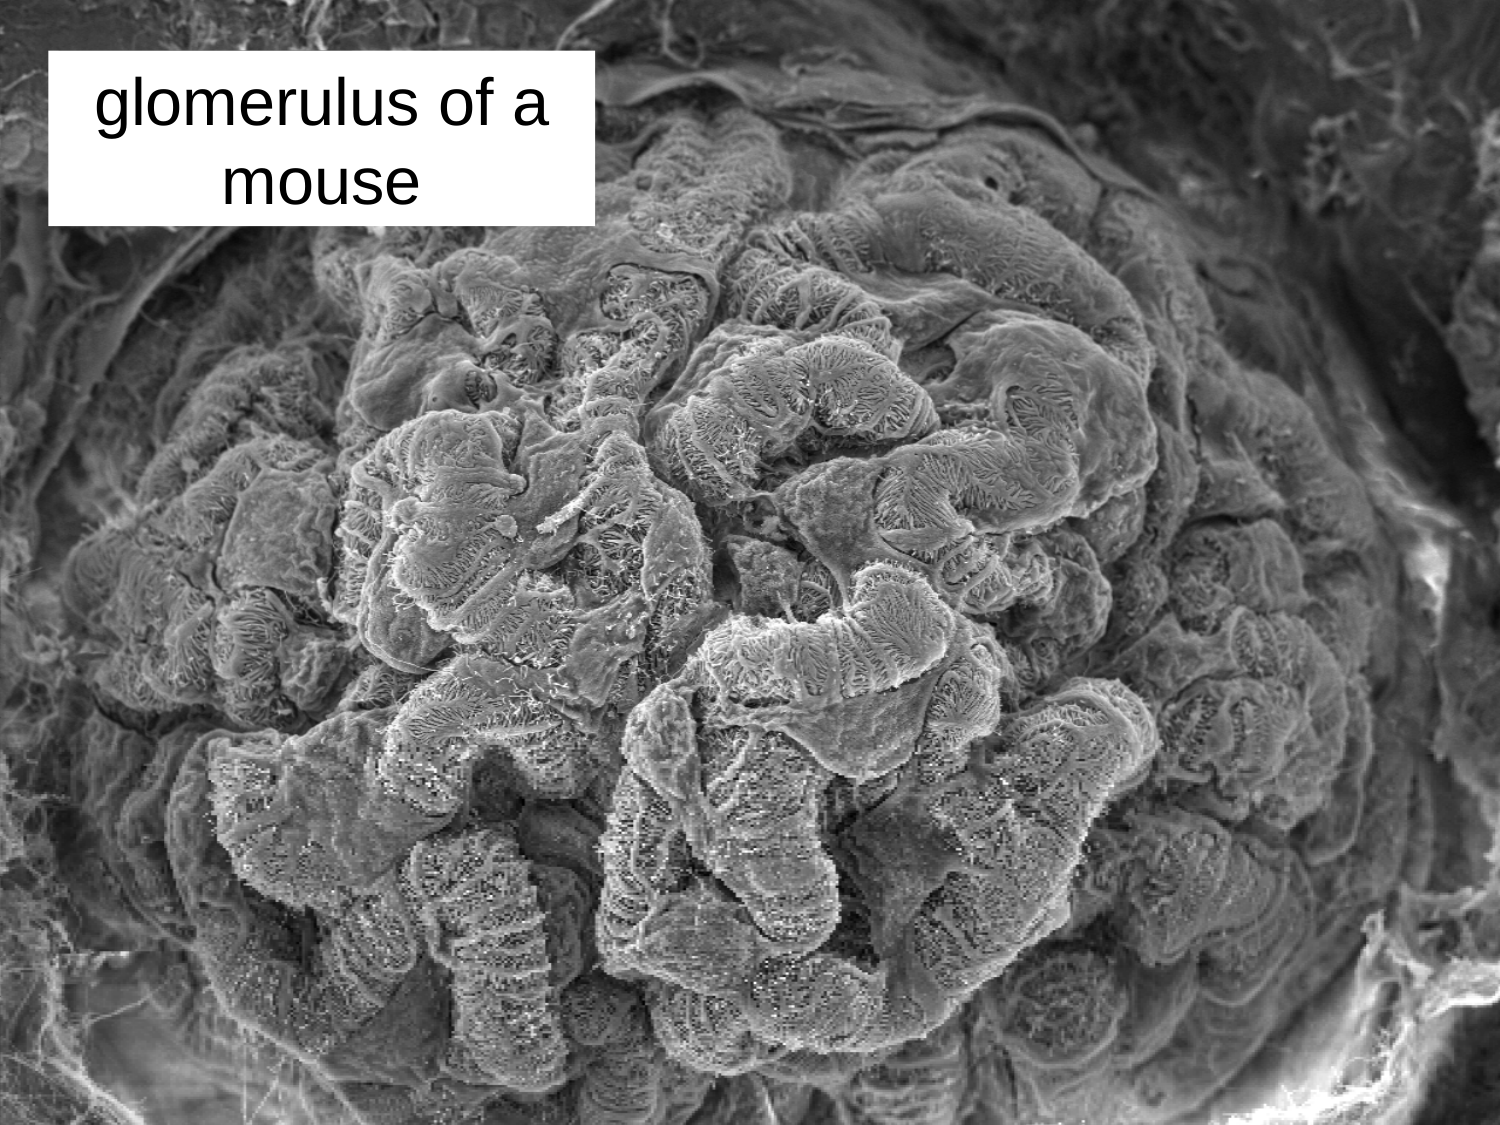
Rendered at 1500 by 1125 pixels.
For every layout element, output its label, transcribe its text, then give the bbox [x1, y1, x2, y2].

text_box glomerulus of a mouse [48, 50, 596, 227]
picture [0, 0, 1500, 1125]
